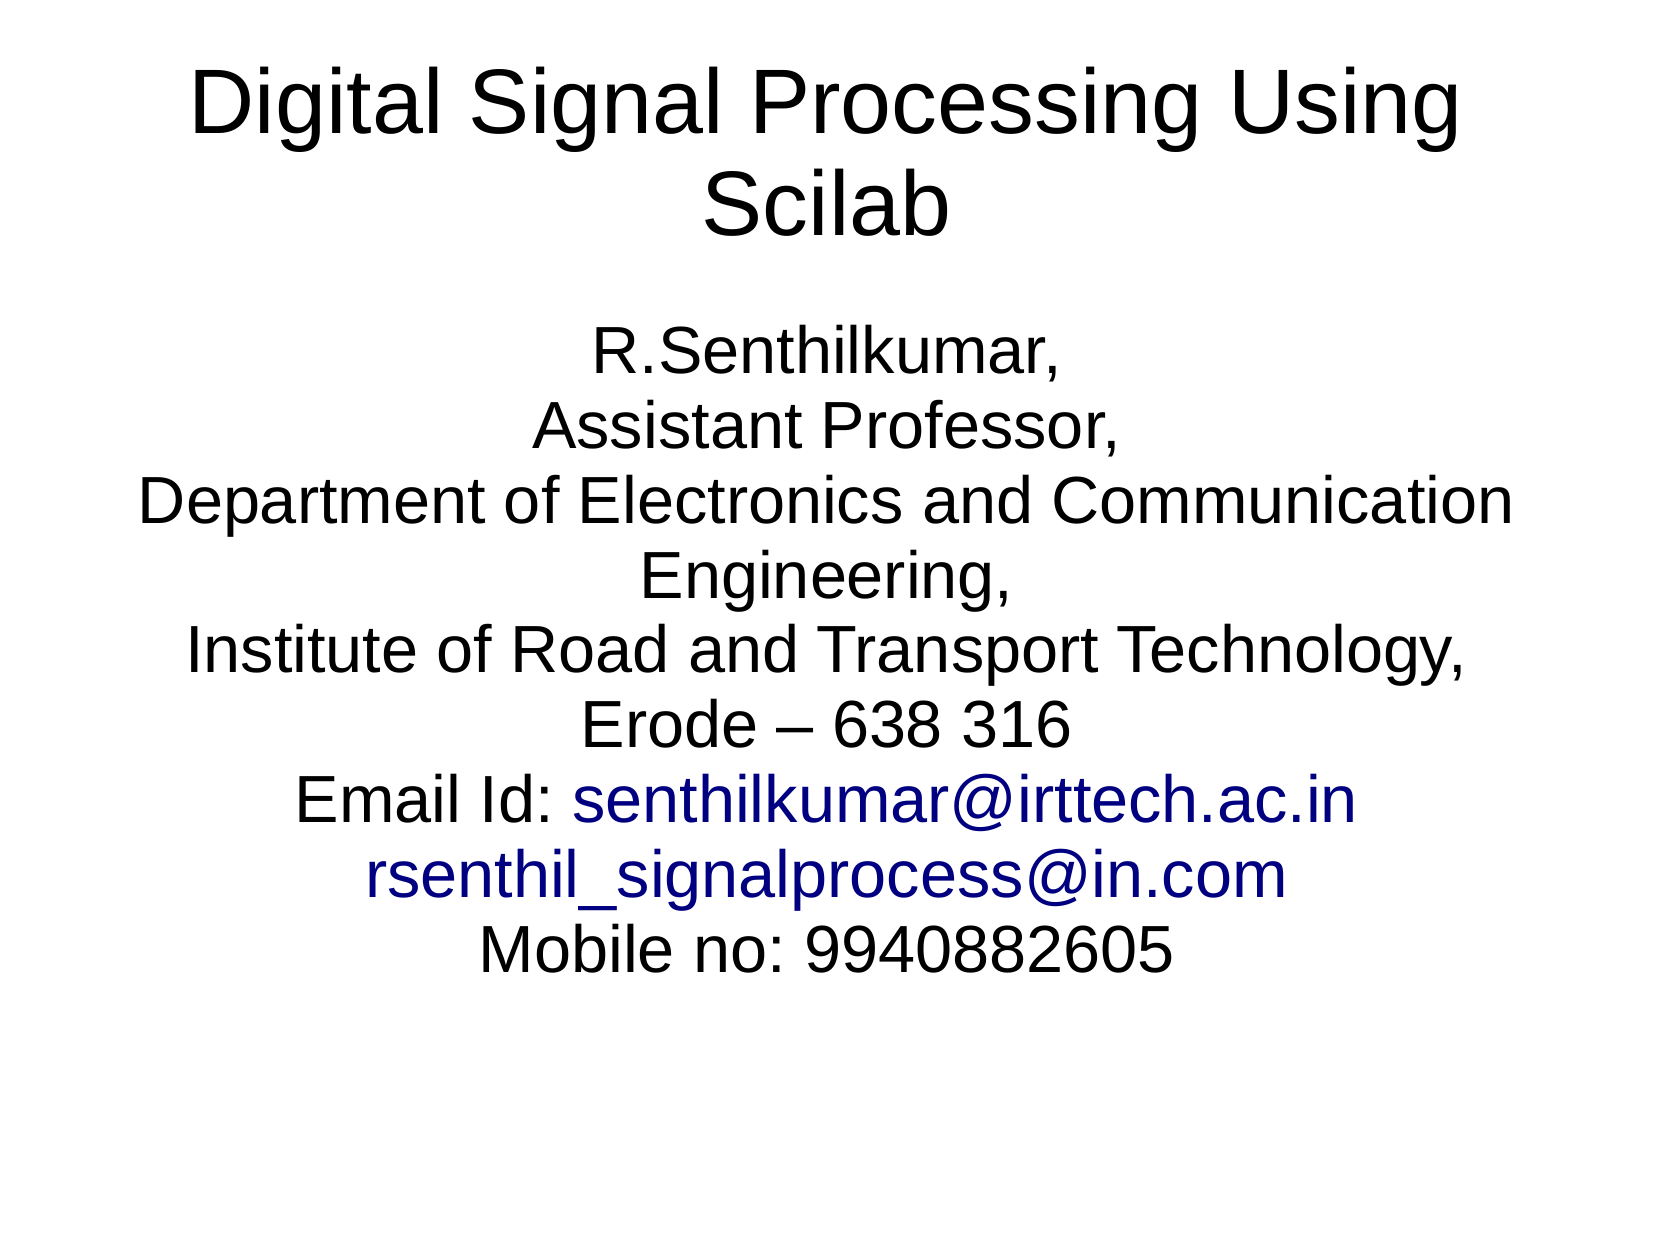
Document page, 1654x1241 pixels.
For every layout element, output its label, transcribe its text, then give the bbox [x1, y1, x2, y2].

title Digital Signal Processing Using Scilab [82, 49, 1571, 257]
subtitle R.Senthilkumar, Assistant Professor, Department of Electronics and Communication Engineering, Institute of Road and Transport Technology, Erode – 638 316 Email Id: senthilkumar@irttech.ac.in rsenthil_signalprocess@in.com Mobile no: 9940882605 [82, 290, 1571, 1010]
